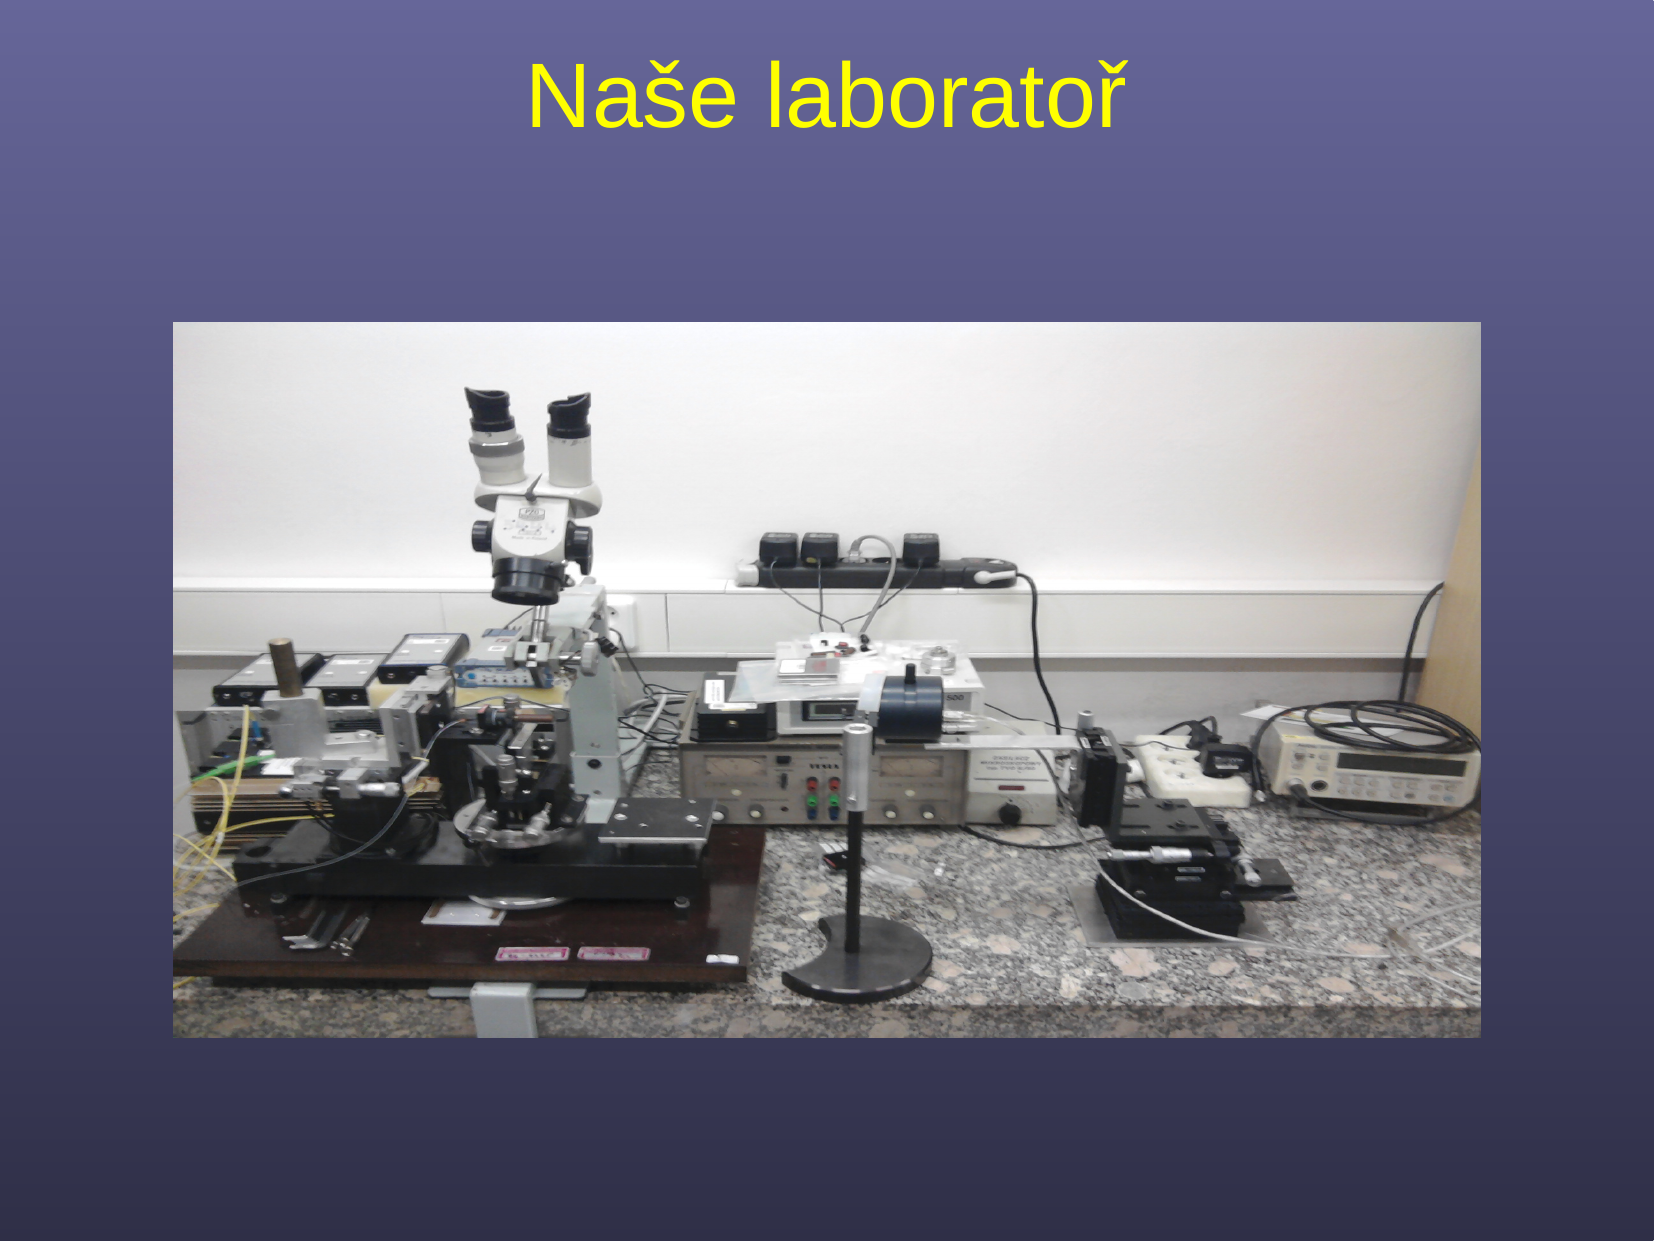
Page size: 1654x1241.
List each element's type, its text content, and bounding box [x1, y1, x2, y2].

picture [173, 322, 1481, 1038]
title Naše laboratoř [82, 0, 1571, 193]
